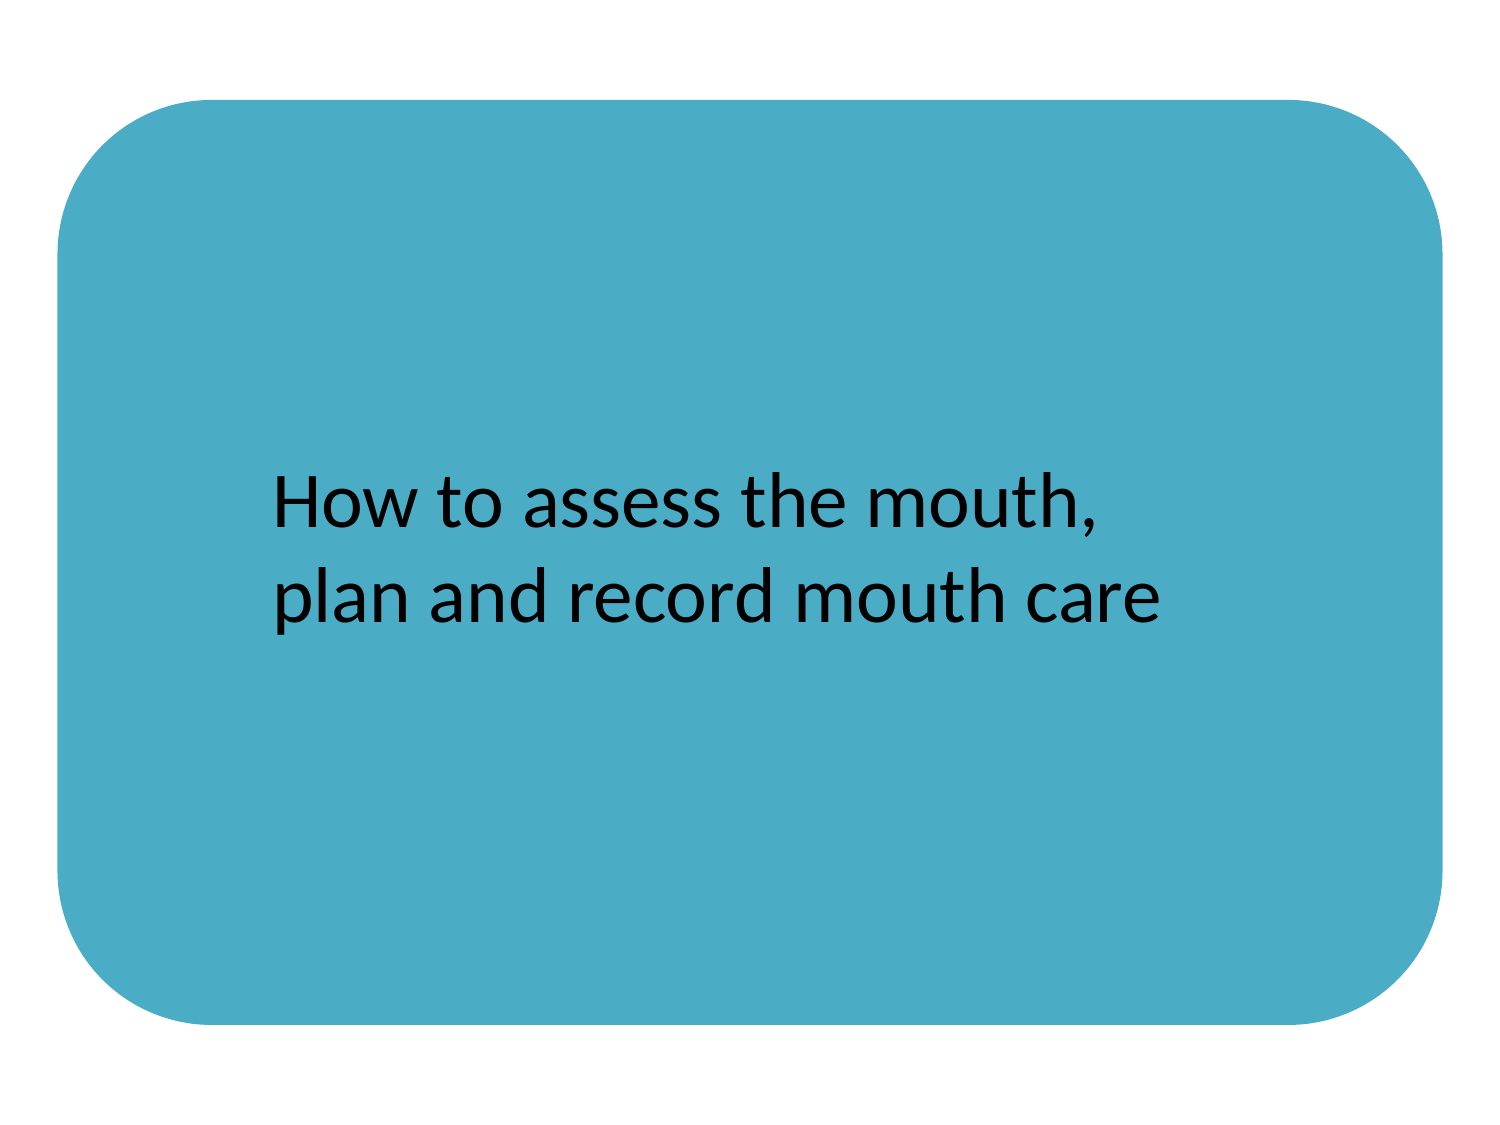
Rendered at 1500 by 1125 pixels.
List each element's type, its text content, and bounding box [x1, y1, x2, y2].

text_box [57, 99, 1443, 1025]
list How to assess the mouth, plan and record mouth care [257, 440, 1243, 647]
